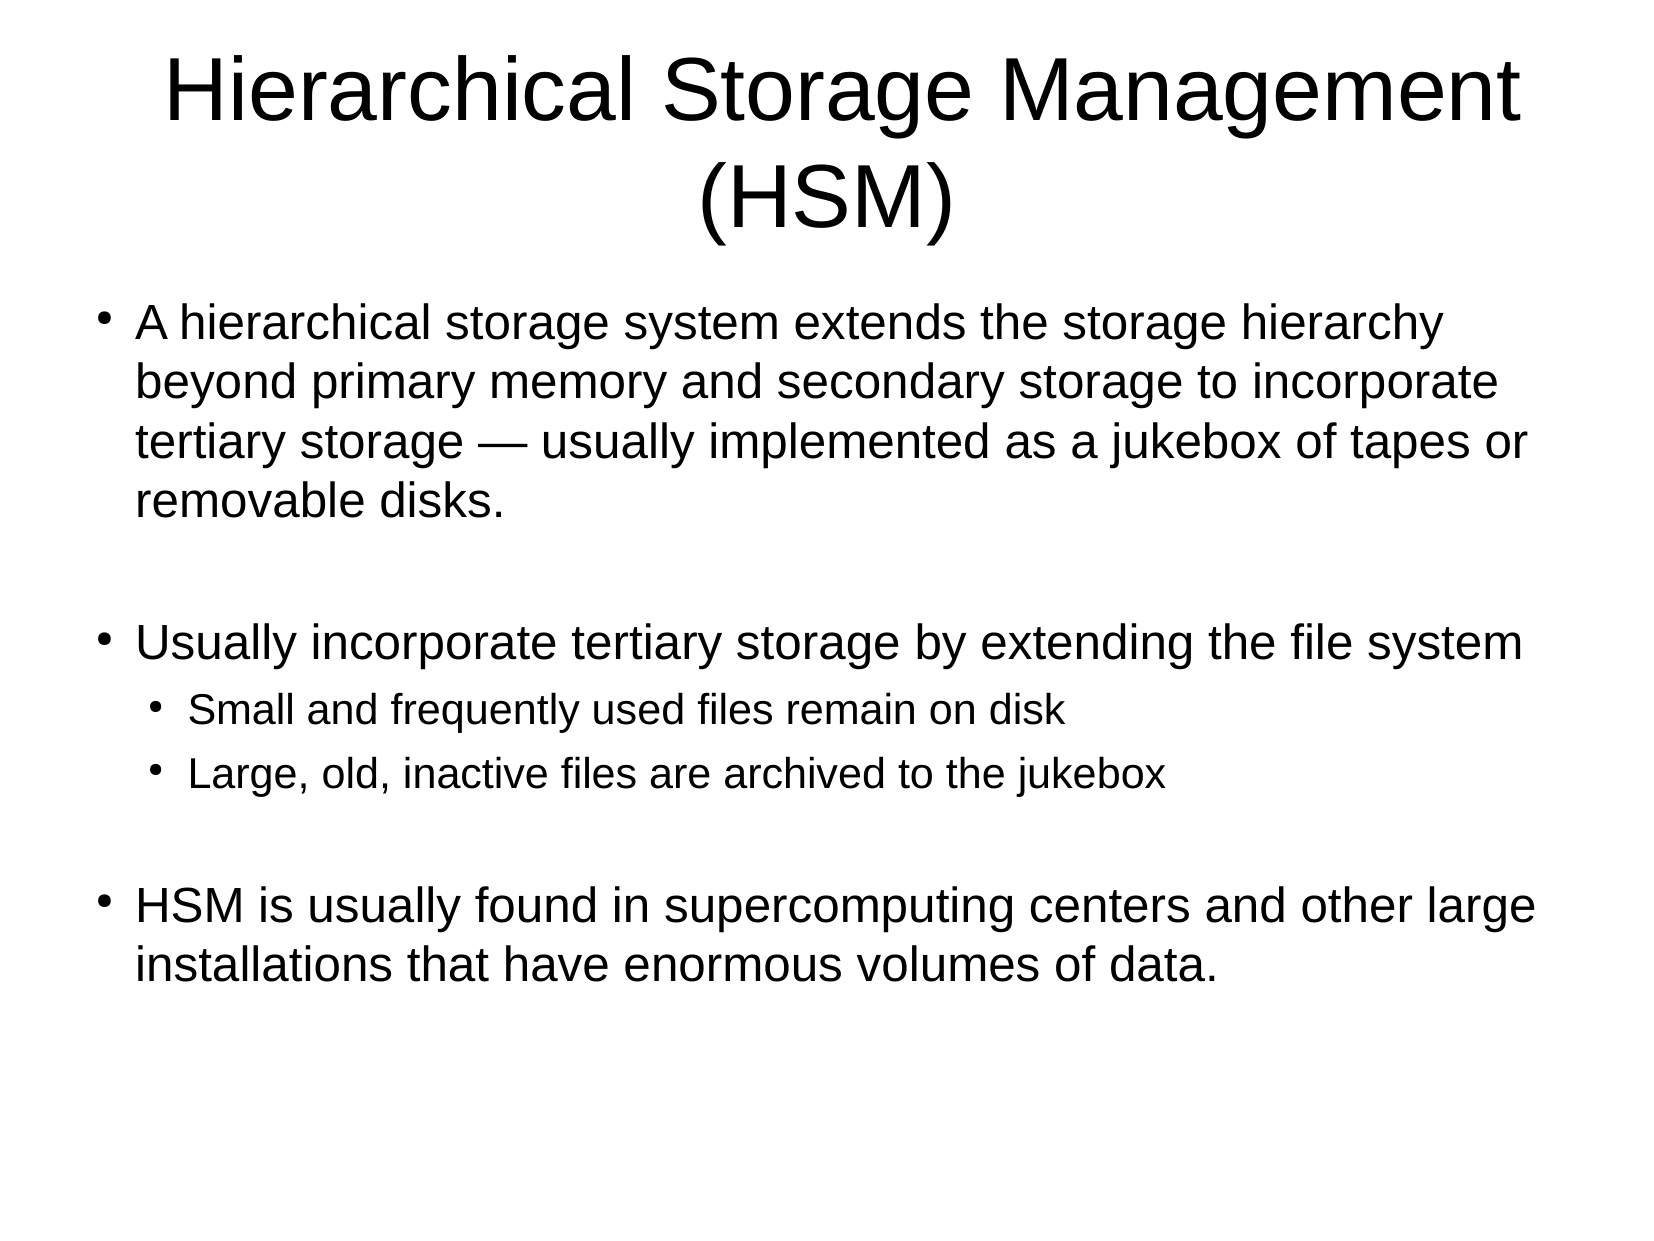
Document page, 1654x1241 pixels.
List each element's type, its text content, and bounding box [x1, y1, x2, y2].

list A hierarchical storage system extends the storage hierarchy beyond primary memory and secondary storage to incorporate tertiary storage — usually implemented as a jukebox of tapes or removable disks. Usually incorporate tertiary storage by extending the file system Small and frequently used files remain on disk Large, old, inactive files are archived to the jukebox HSM is usually found in supercomputing centers and other large installations that have enormous volumes of data. [82, 290, 1571, 1010]
title Hierarchical Storage Management (HSM) [82, 20, 1571, 257]
